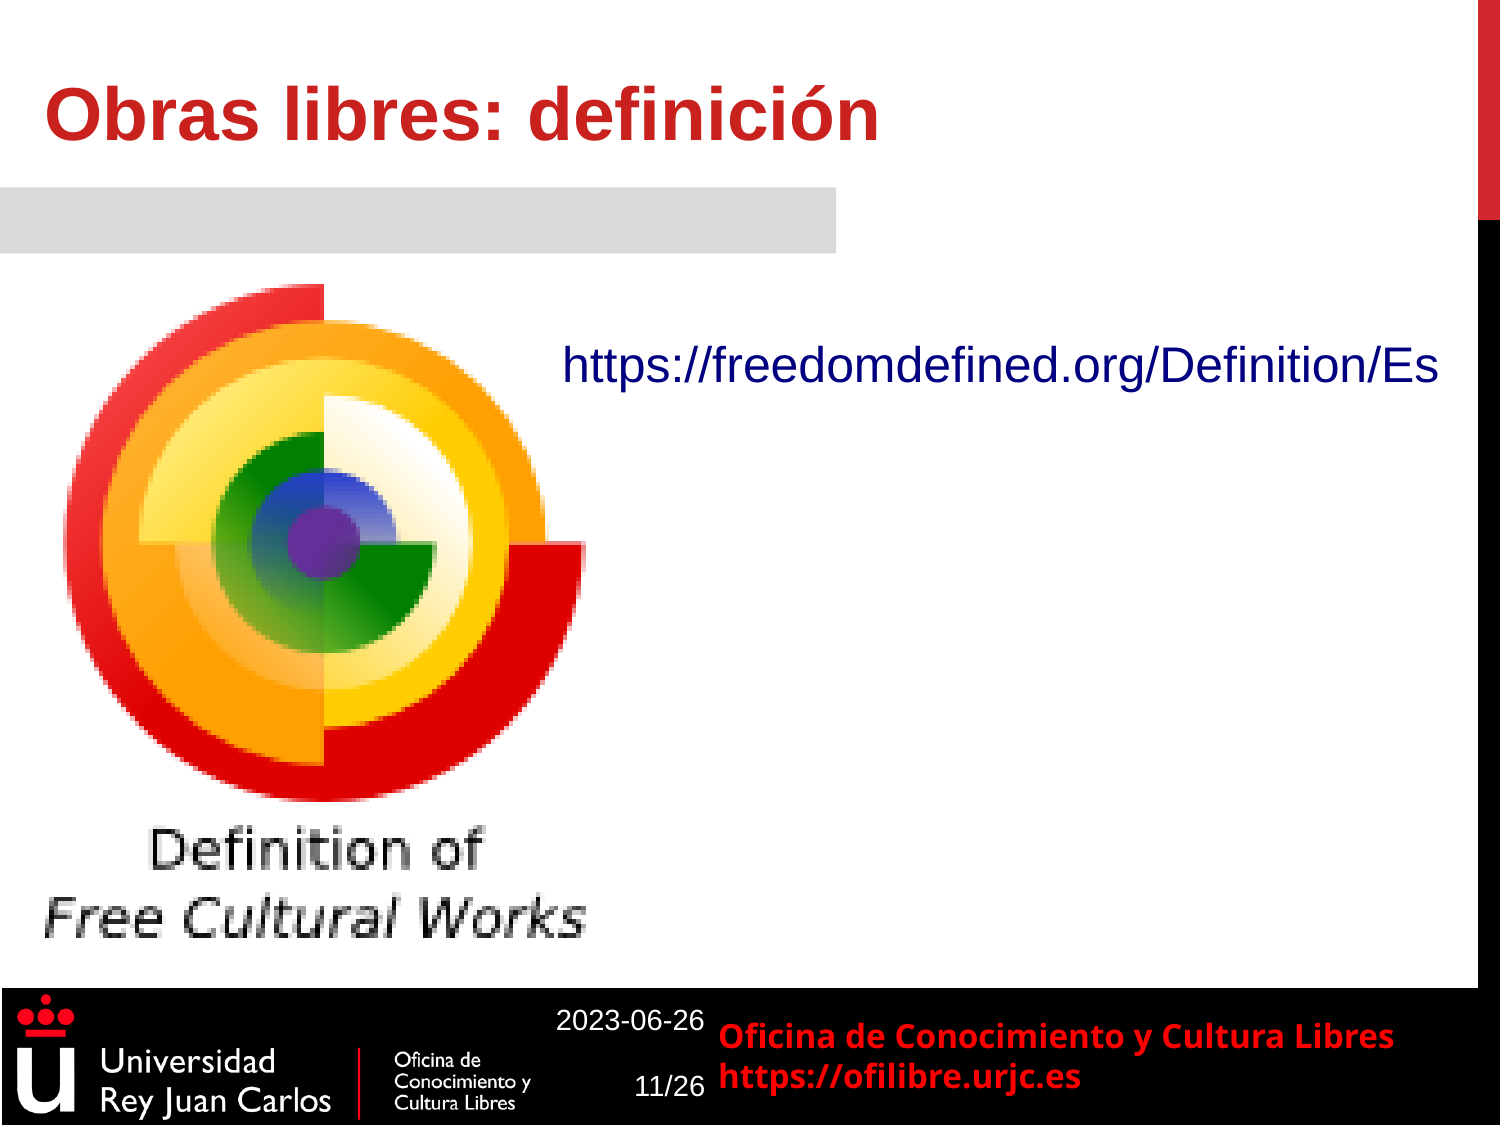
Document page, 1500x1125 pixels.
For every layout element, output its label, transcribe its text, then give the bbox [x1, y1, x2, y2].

title [75, 7, 1425, 196]
picture [17, 994, 531, 1120]
text_box https://freedomdefined.org/Definition/Es [540, 329, 1456, 405]
text_box Obras libres: definición [30, 64, 1306, 248]
picture [45, 284, 586, 938]
